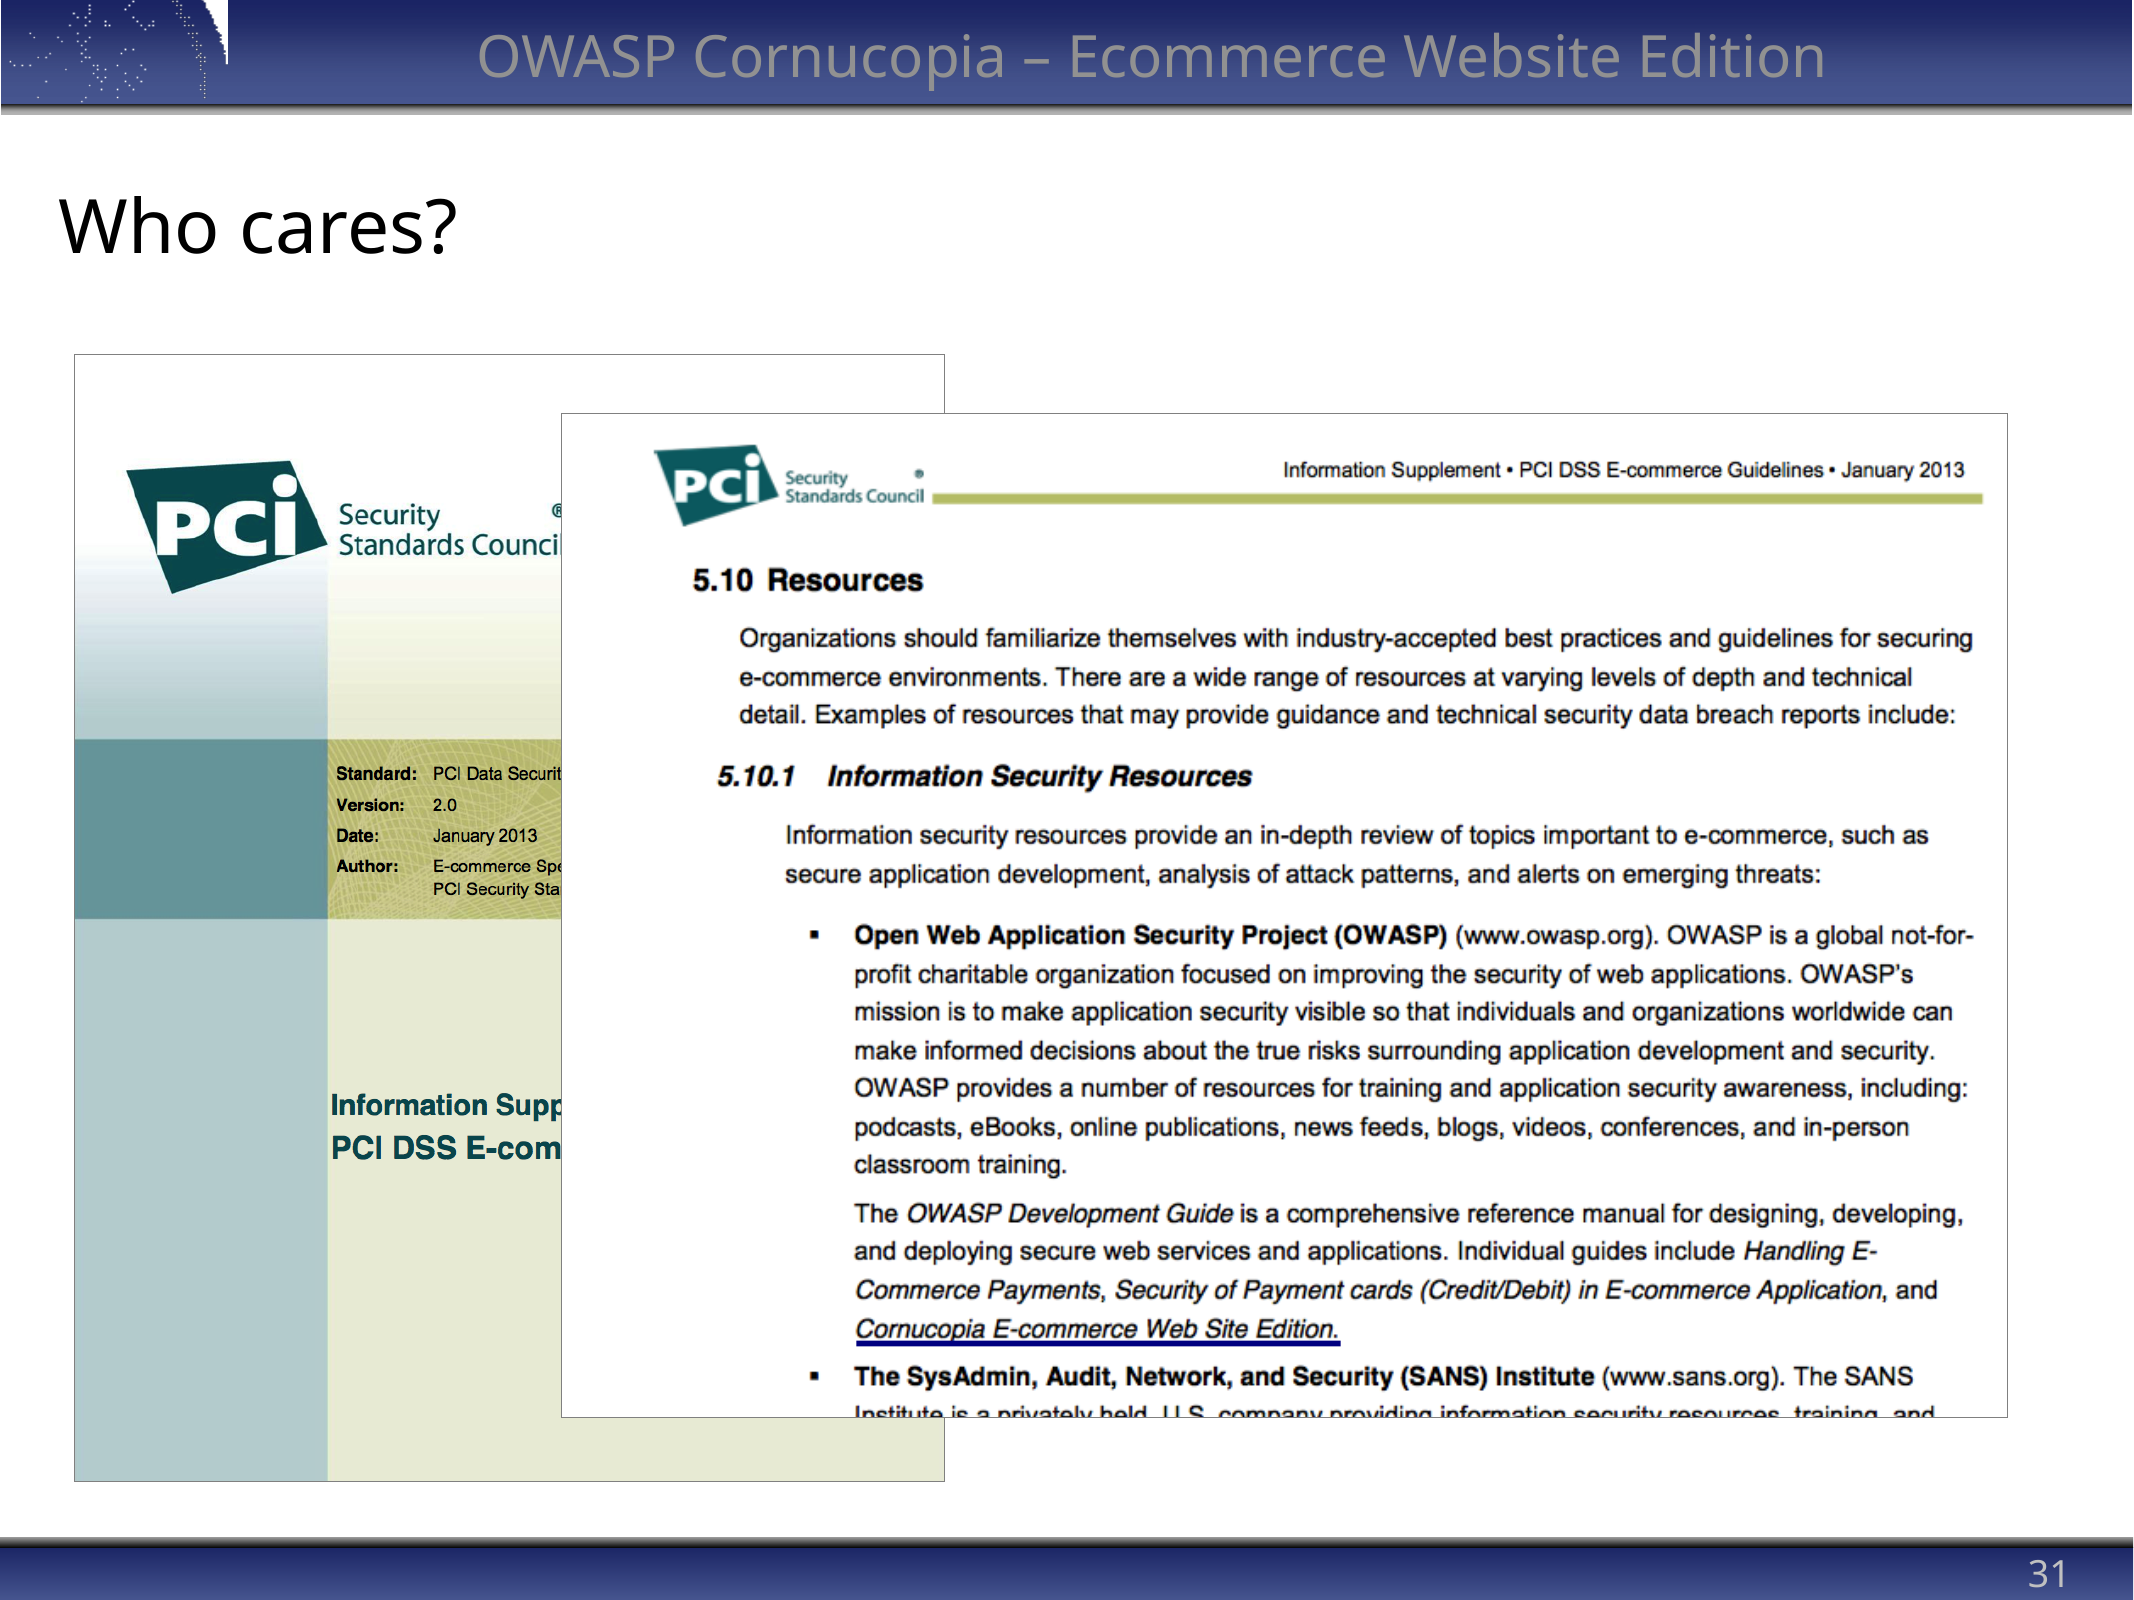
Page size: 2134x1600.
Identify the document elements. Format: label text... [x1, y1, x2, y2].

text_box [856, 1340, 1341, 1347]
picture [74, 354, 2008, 1482]
title Who cares? [58, 124, 2126, 325]
